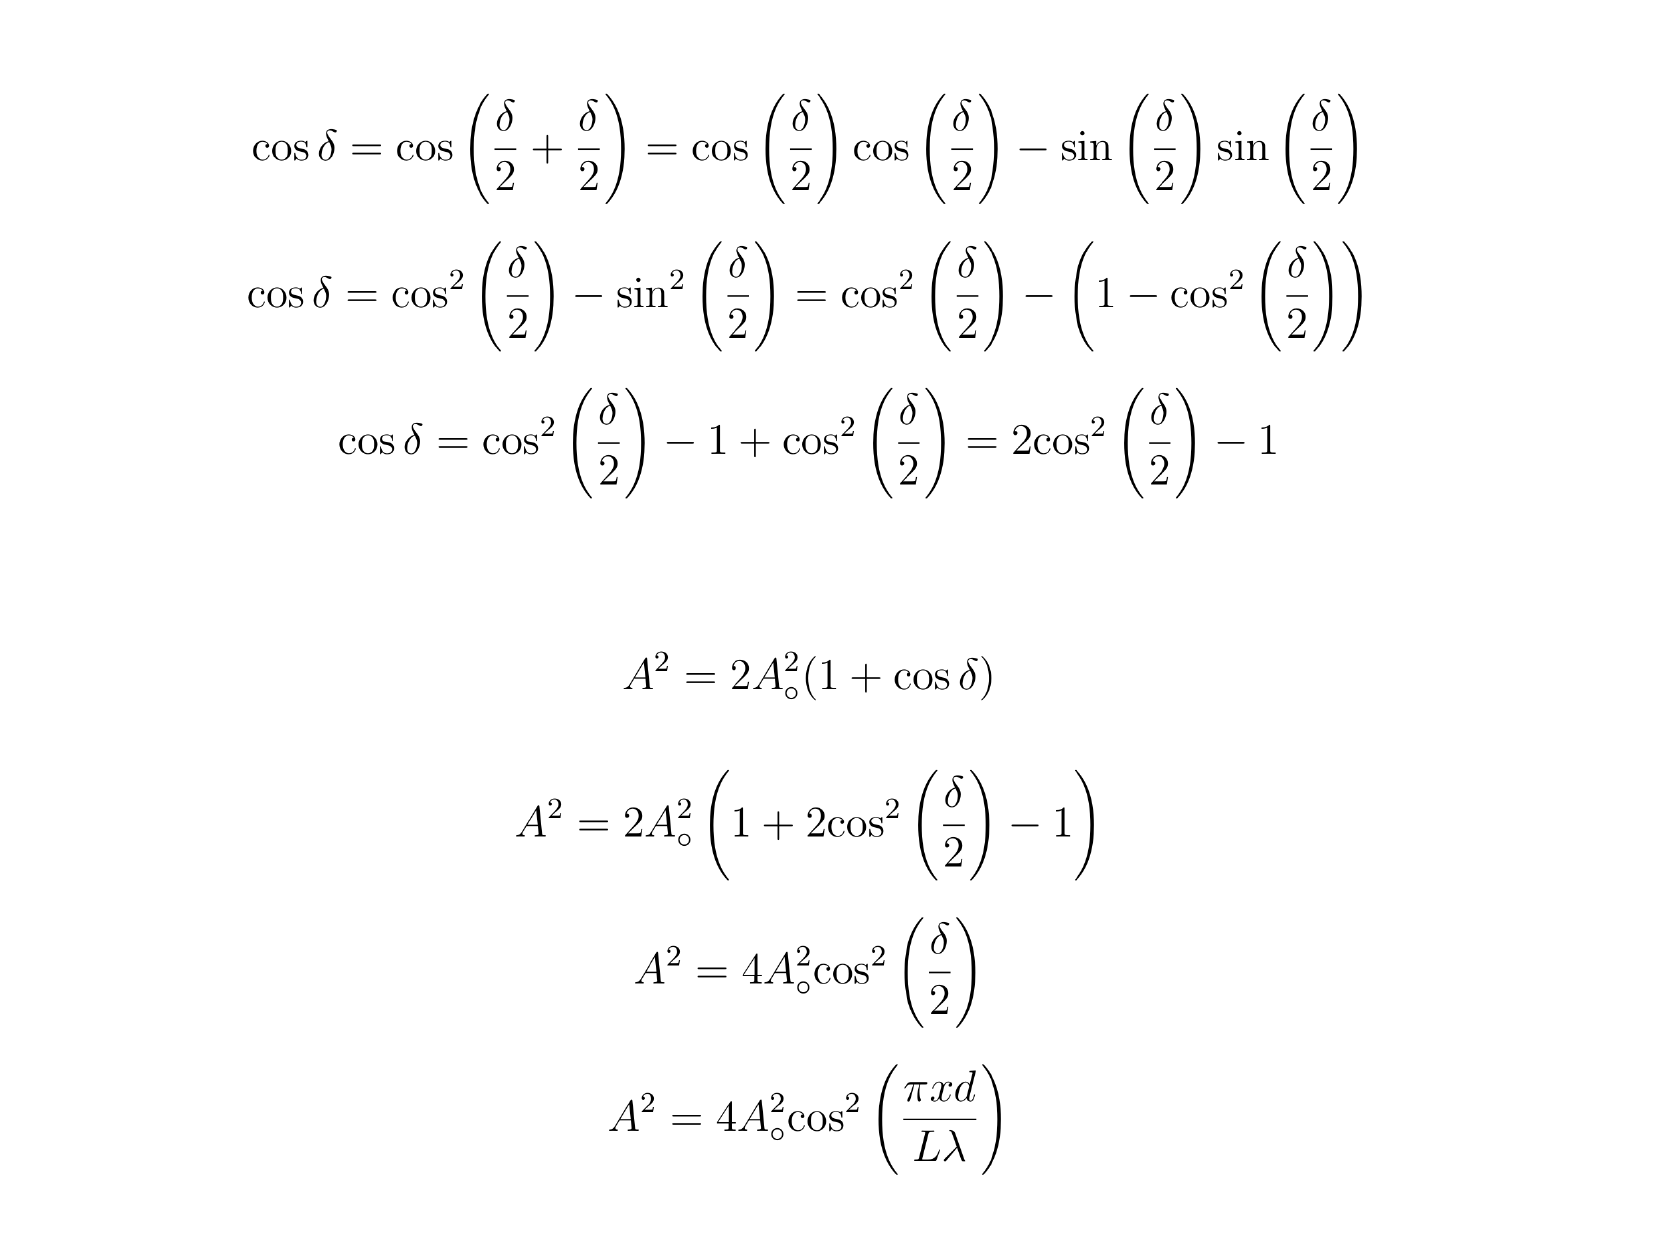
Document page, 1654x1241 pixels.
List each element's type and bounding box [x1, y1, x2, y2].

picture [224, 63, 1418, 1199]
